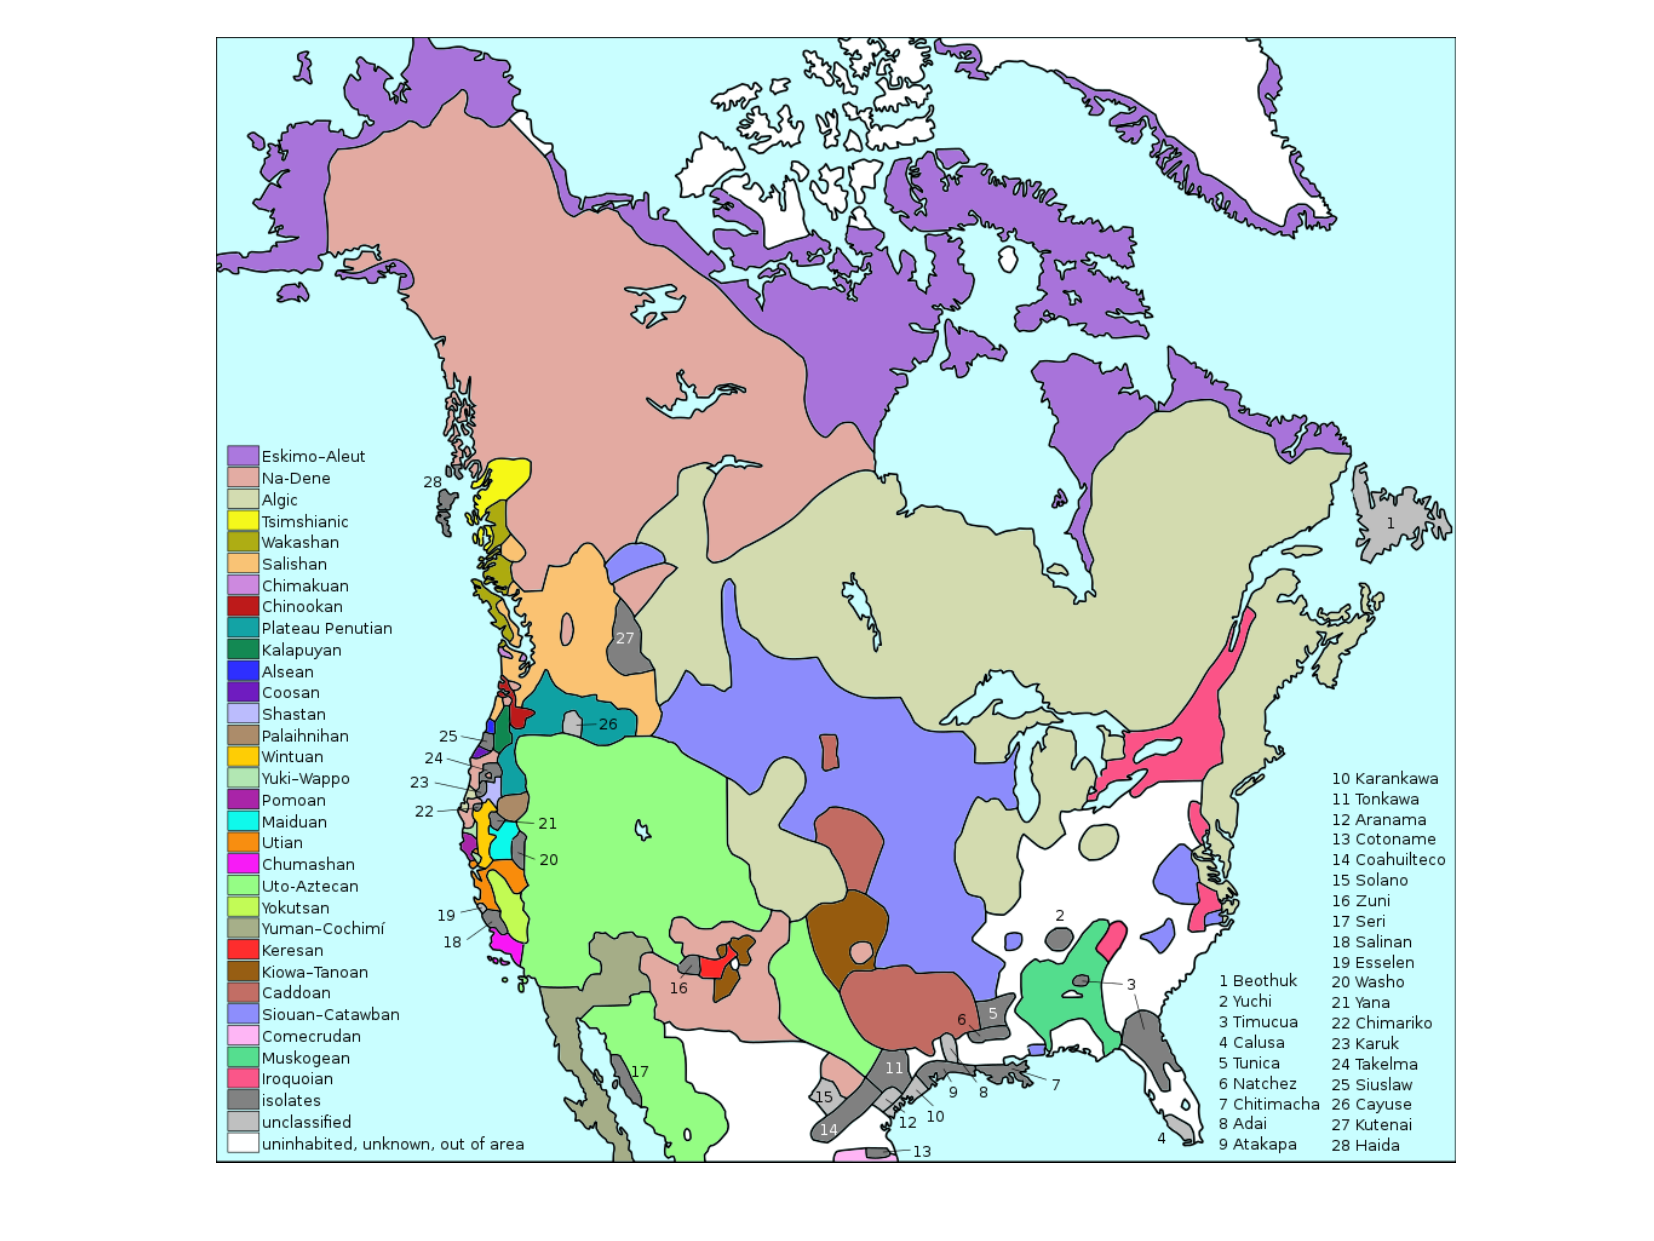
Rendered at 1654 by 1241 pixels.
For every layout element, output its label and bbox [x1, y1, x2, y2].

picture [216, 37, 1456, 1163]
